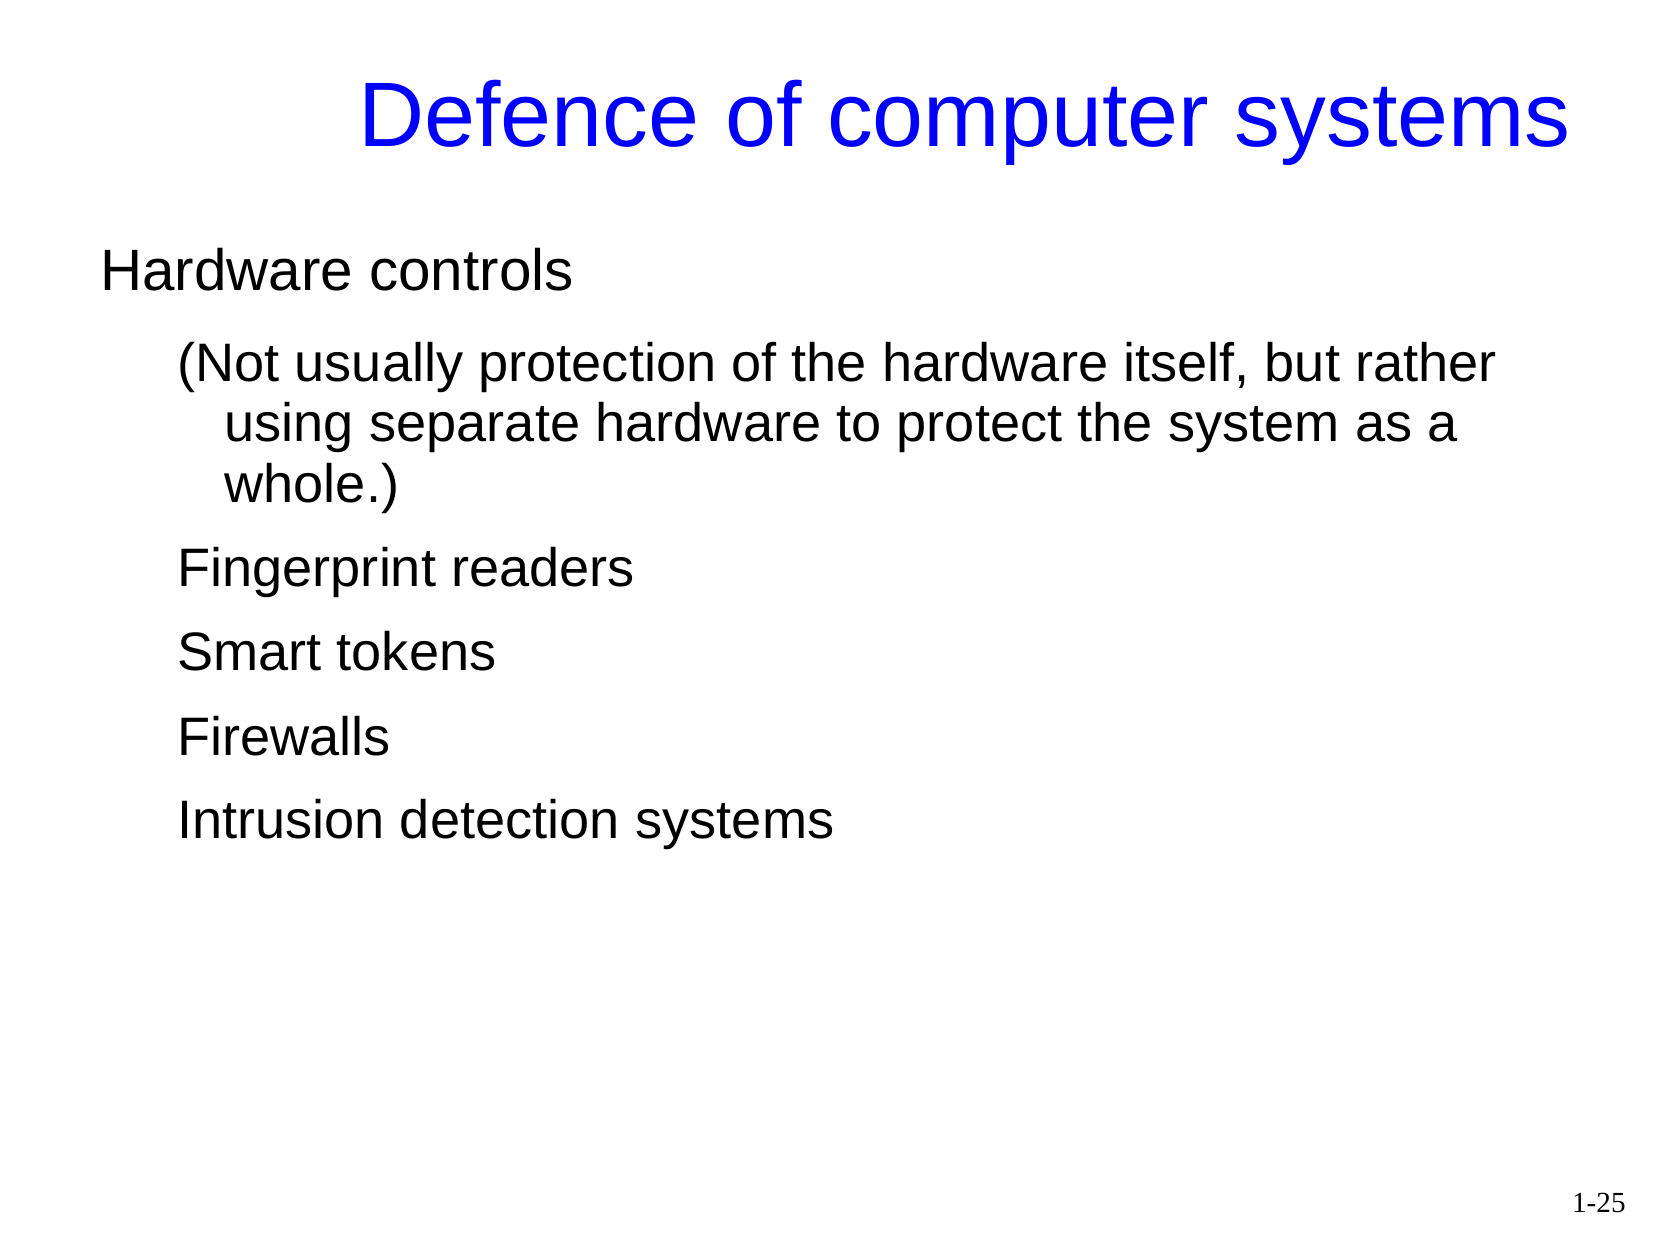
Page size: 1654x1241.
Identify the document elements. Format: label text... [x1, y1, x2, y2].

title Defence of computer systems [84, 18, 1573, 211]
list Hardware controls (Not usually protection of the hardware itself, but rather using separate hardware to protect the system as a whole.) Fingerprint readers Smart tokens Firewalls Intrusion detection systems [82, 237, 1571, 1156]
